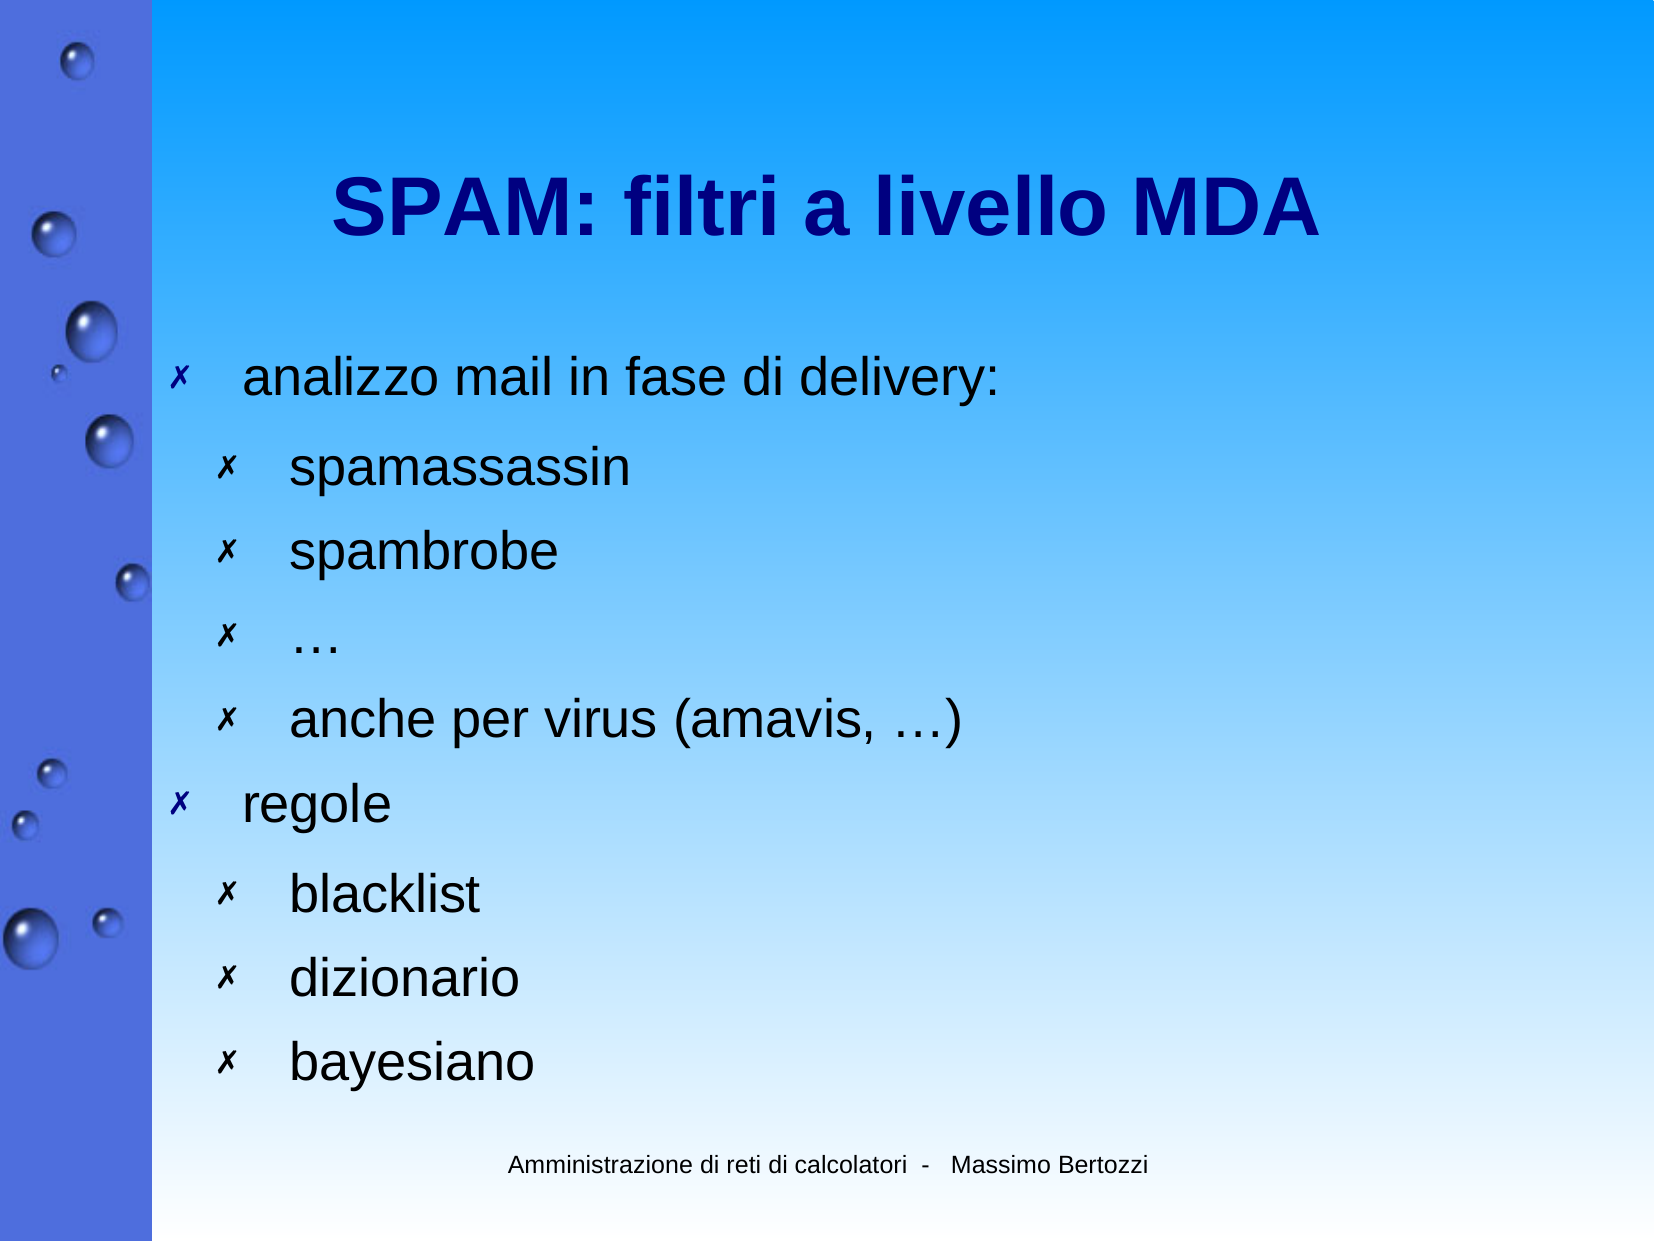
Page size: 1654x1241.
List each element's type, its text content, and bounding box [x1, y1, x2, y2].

list analizzo mail in fase di delivery: spamassassin spambrobe … anche per virus (amavis, …) regole blacklist dizionario bayesiano [159, 346, 1572, 1128]
title SPAM: filtri a livello MDA [121, 102, 1534, 311]
picture [0, 0, 152, 1241]
